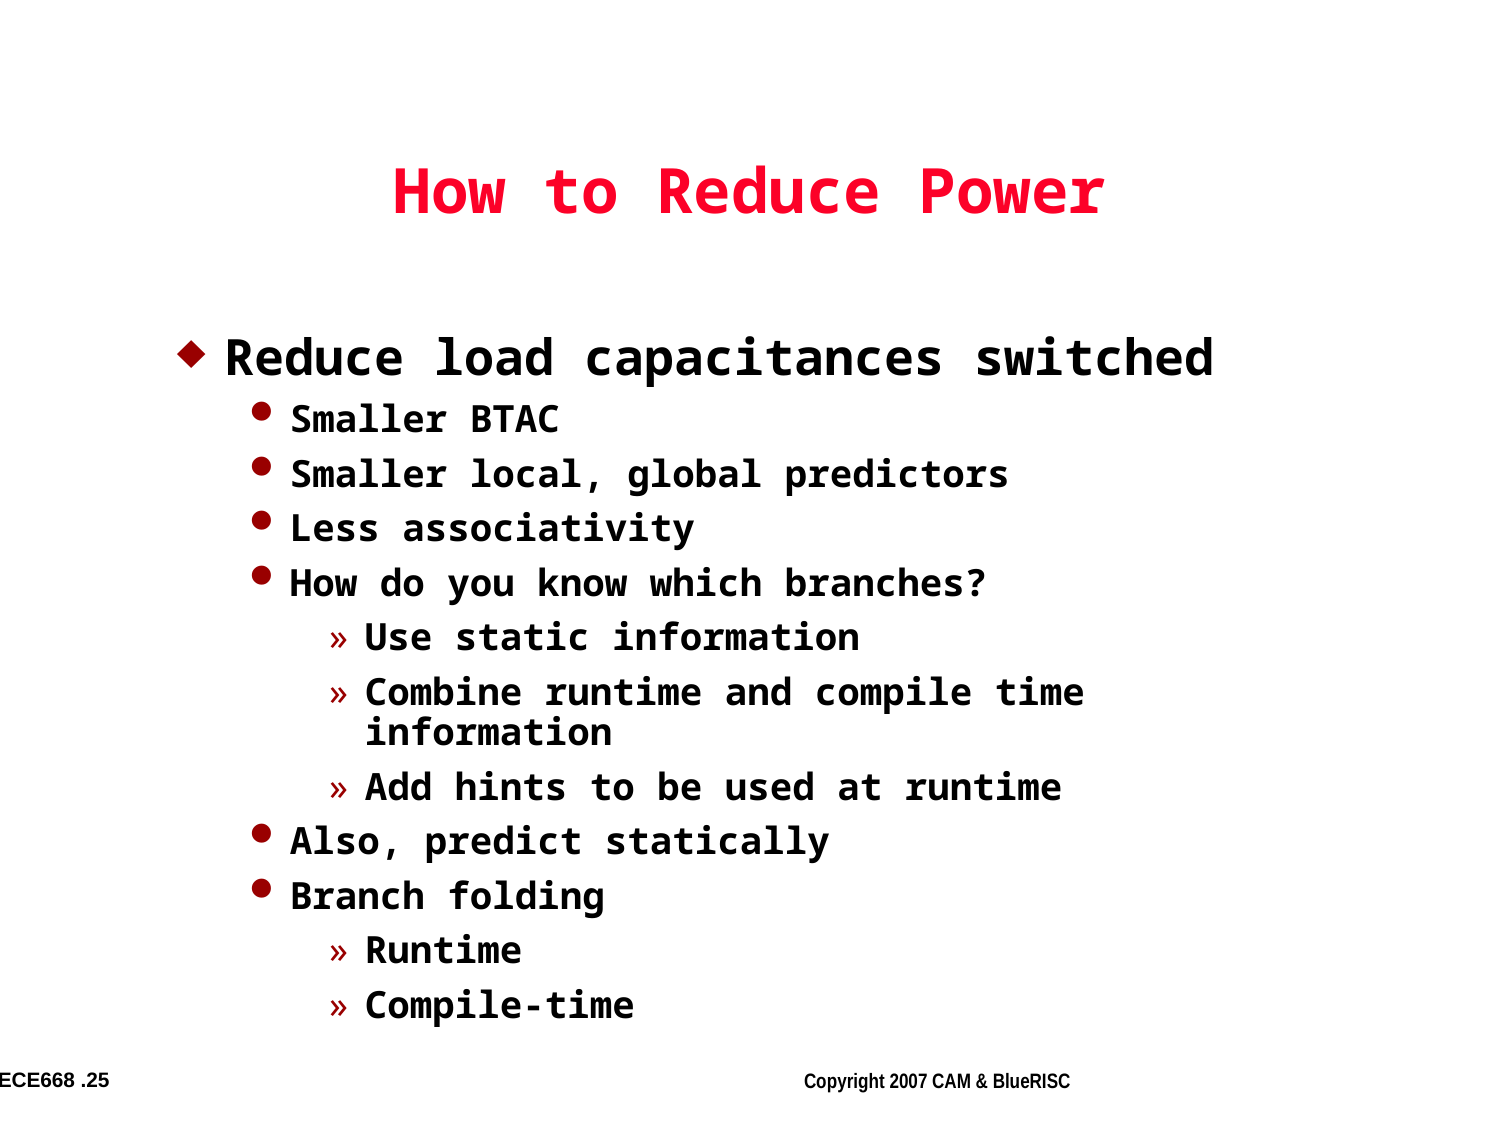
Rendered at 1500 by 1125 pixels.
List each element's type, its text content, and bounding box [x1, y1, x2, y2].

text_box Copyright 2007 CAM & BlueRISC [374, 1060, 1500, 1101]
title How to Reduce Power [162, 99, 1338, 288]
list Reduce load capacitances switched Smaller BTAC Smaller local, global predictors Less associativity How do you know which branches? Use static information Combine runtime and compile time information Add hints to be used at runtime Also, predict statically Branch folding Runtime Compile-time [162, 324, 1338, 1034]
